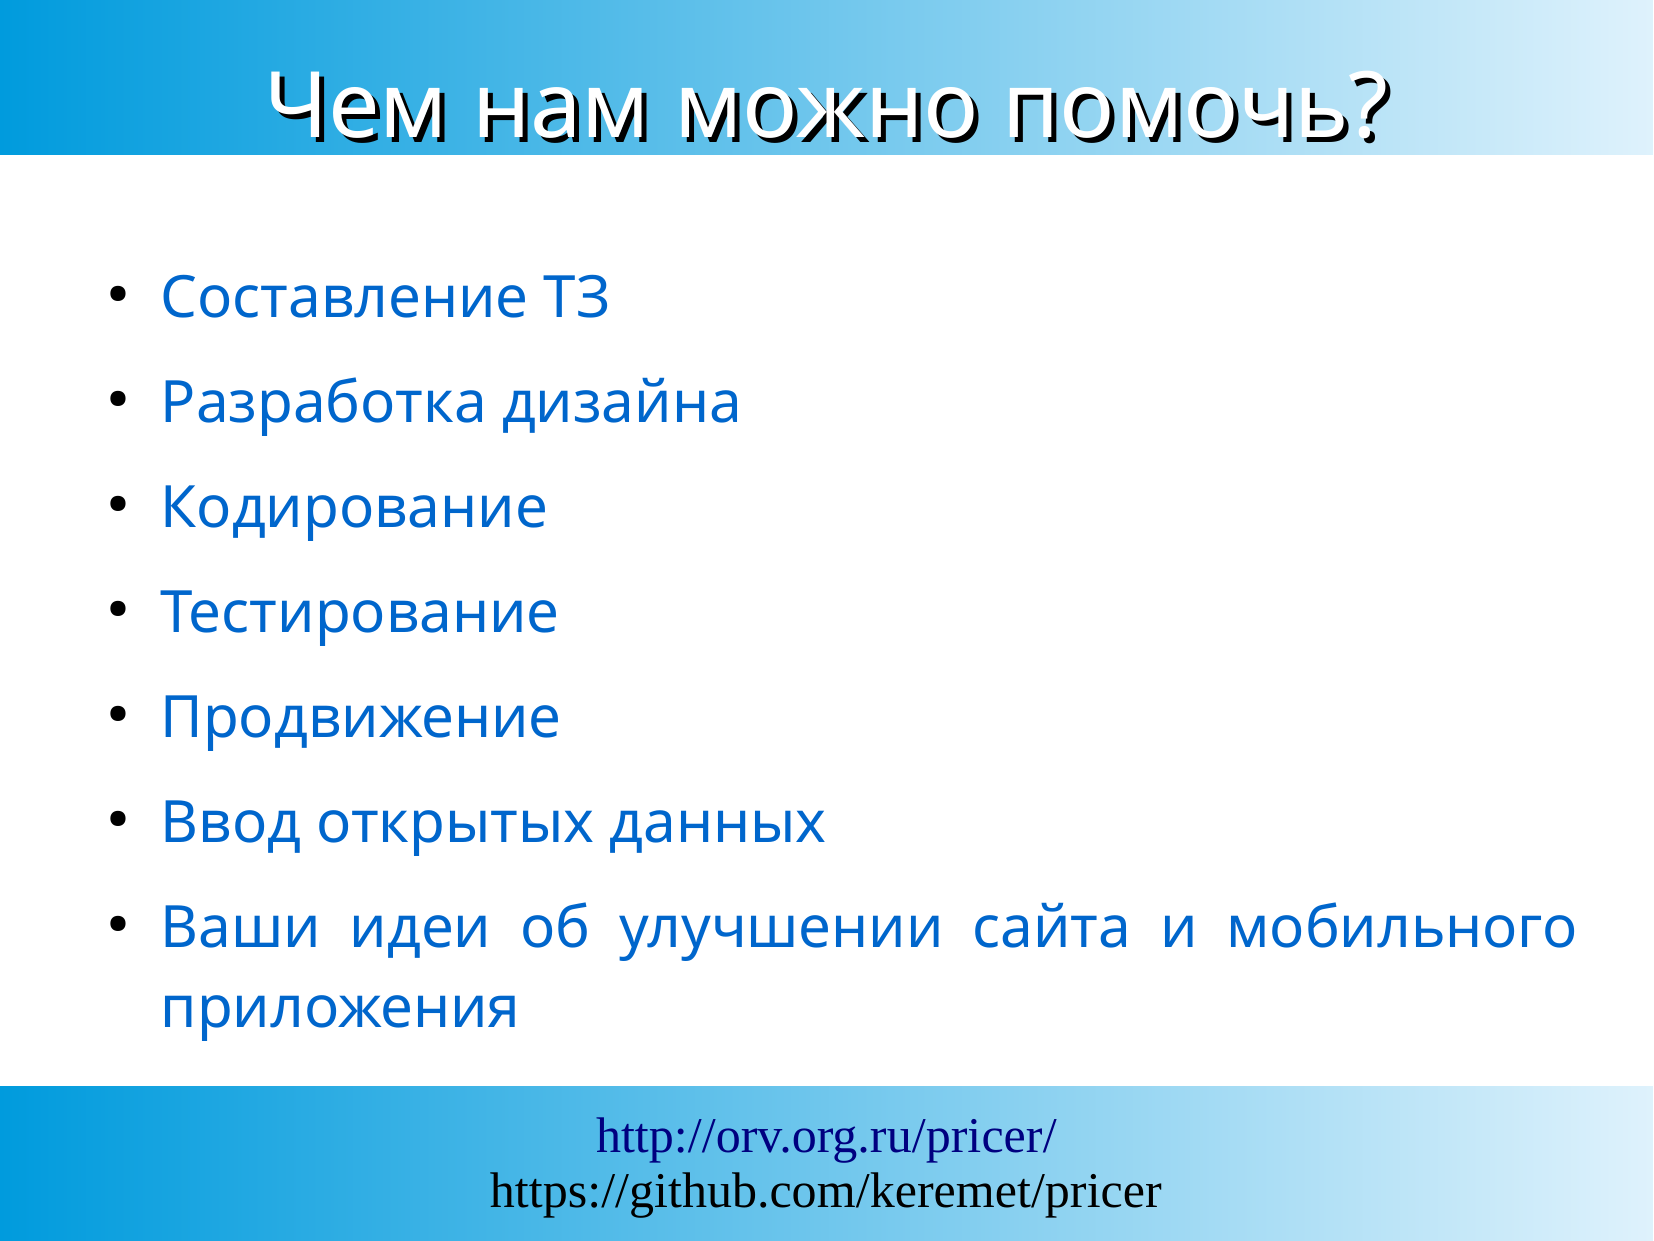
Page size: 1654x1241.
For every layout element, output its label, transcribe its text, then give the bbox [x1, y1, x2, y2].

list Составление ТЗ Разработка дизайна Кодирование Тестирование Продвижение Ввод открытых данных Ваши идеи об улучшении сайта и мобильного приложения [90, 255, 1579, 976]
title Чем нам можно помочь? [82, 48, 1571, 156]
